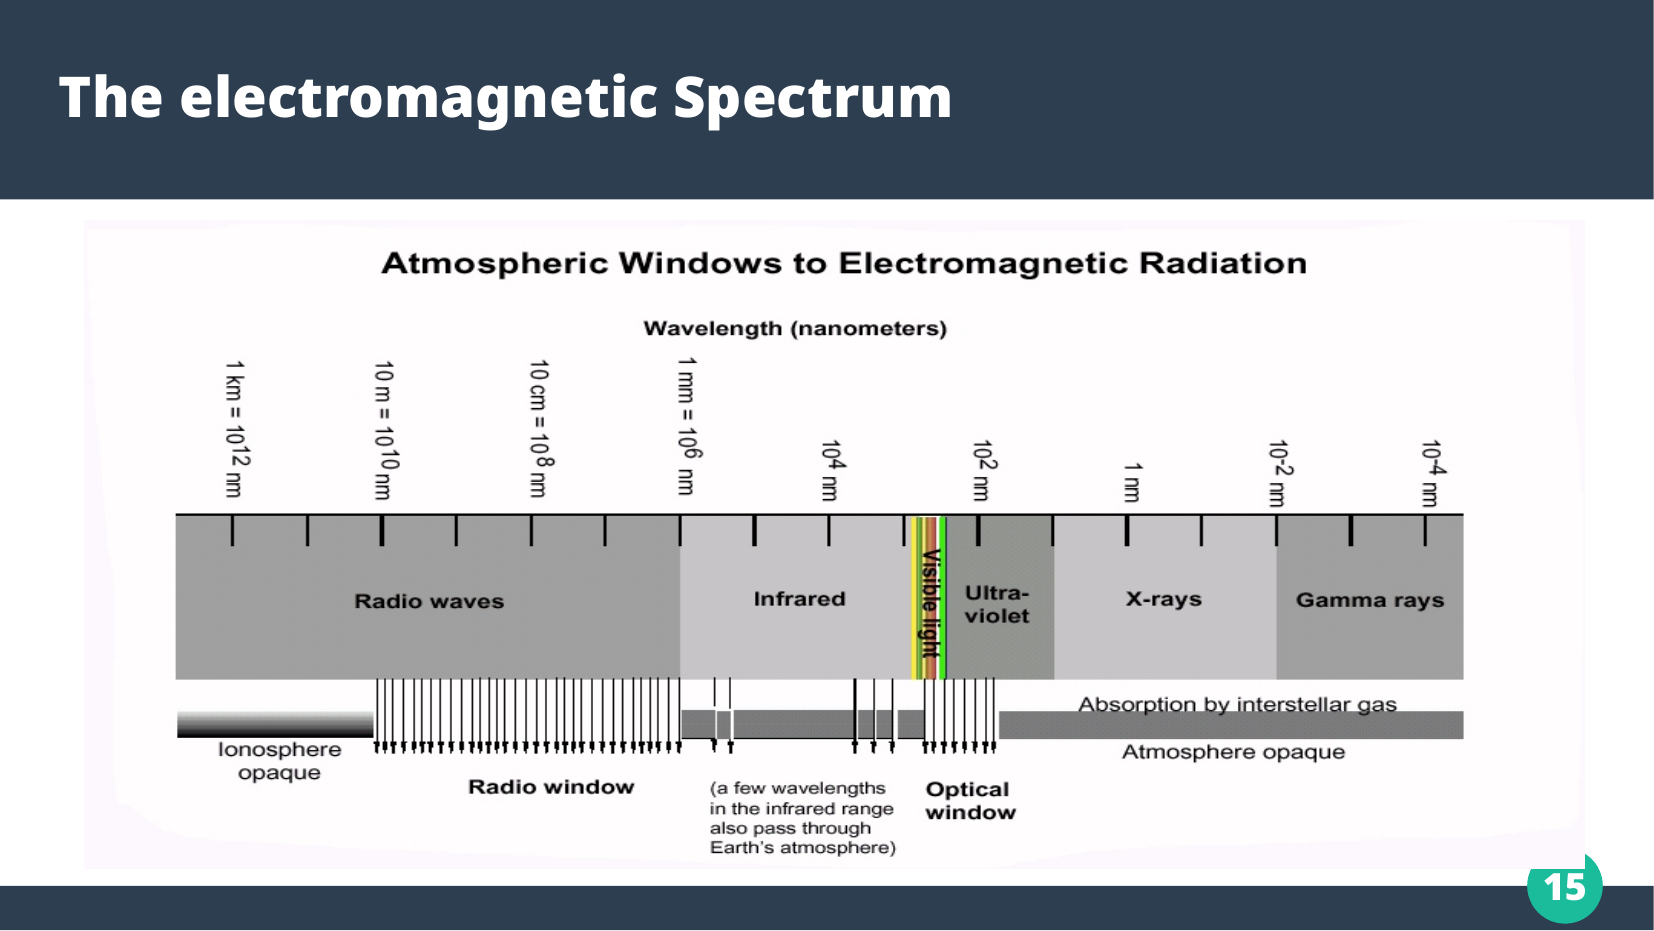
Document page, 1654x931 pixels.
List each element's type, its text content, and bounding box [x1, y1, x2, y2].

title The electromagnetic Spectrum [59, 37, 1595, 155]
picture [84, 220, 1585, 869]
